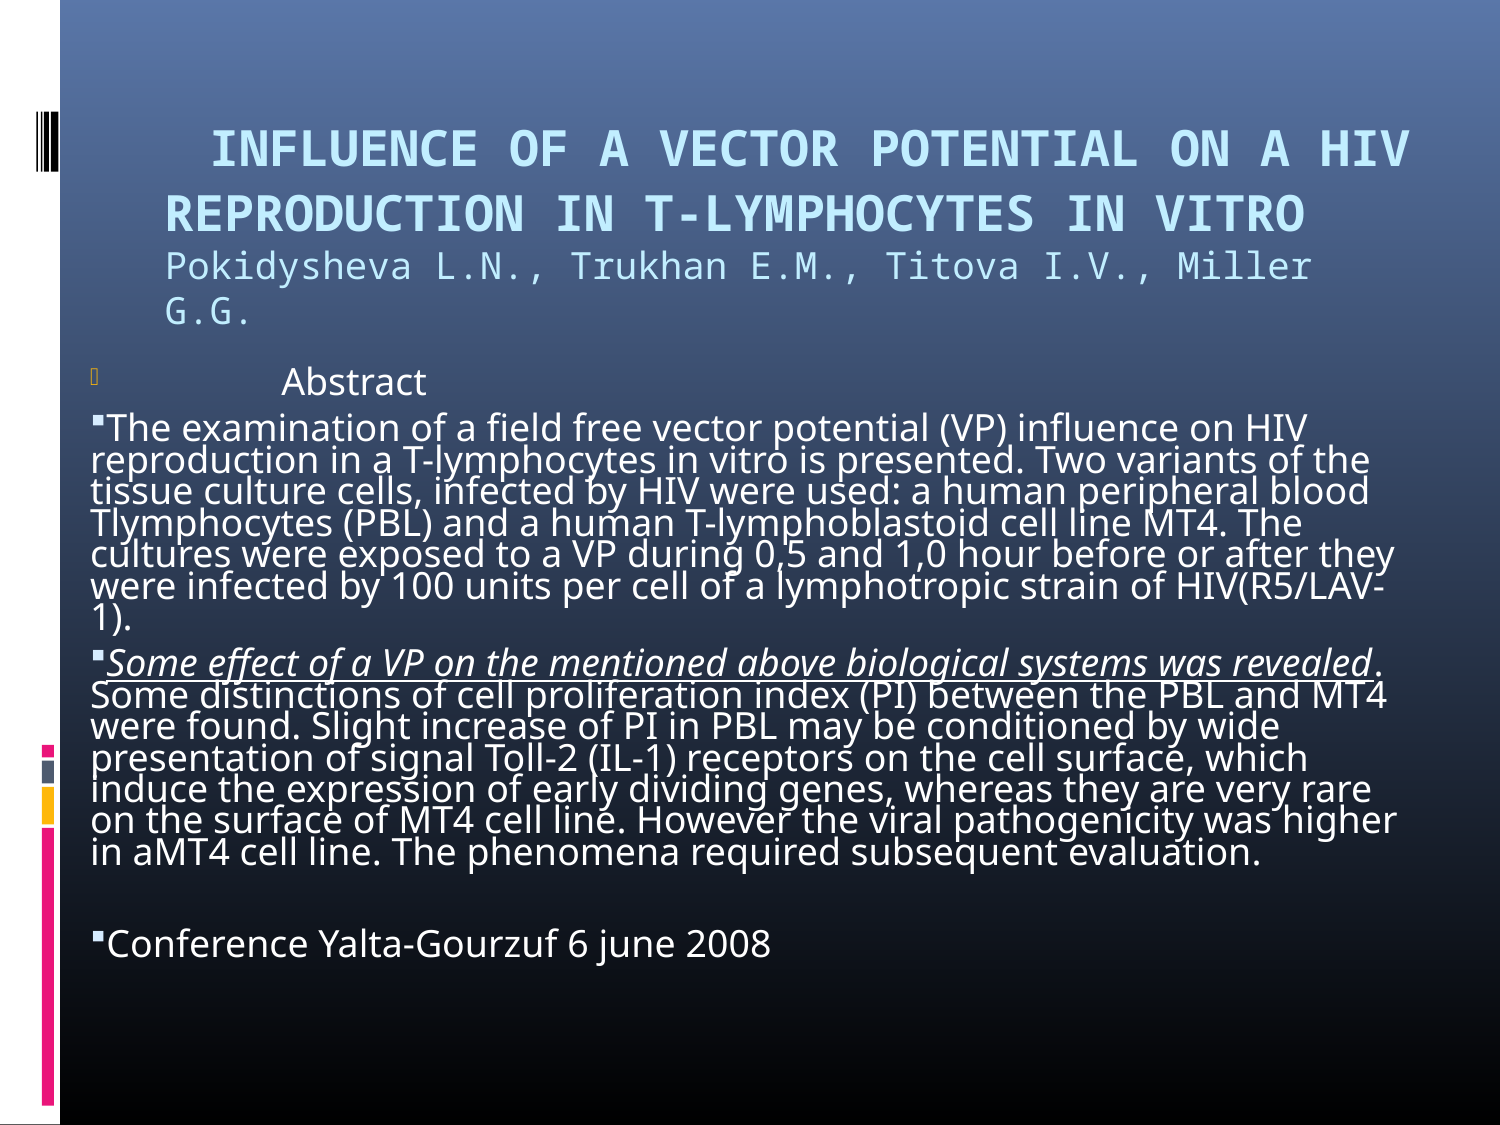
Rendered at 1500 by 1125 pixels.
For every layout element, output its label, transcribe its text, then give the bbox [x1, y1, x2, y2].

text_box Abstract The examination of a field free vector potential (VP) influence on HIV reproduction in a T-lymphocytes in vitro is presented. Two variants of the tissue culture cells, infected by HIV were used: a human peripheral blood Tlymphocytes (PBL) and a human T-lymphoblastoid cell line MT4. The cultures were exposed to a VP during 0,5 and 1,0 hour before or after they were infected by 100 units per cell of a lymphotropic strain of HIV(R5/LAV-1). Some effect of a VP on the mentioned above biological systems was revealed. Some distinctions of cell proliferation index (PI) between the PBL and MT4 were found. Slight increase of PI in PBL may be conditioned by wide presentation of signal Toll-2 (IL-1) receptors on the cell surface, which induce the expression of early dividing genes, whereas they are very rare on the surface of MT4 cell line. However the viral pathogenicity was higher in aMT4 cell line. The phenomena required subsequent evaluation. Conference Yalta-Gourzuf 6 june 2008 [75, 363, 1426, 1056]
text_box INFLUENCE OF A VECTOR POTENTIAL ON A HIV REPRODUCTION IN T-LYMPHOCYTES IN VITRO Pokidysheva L.N., Trukhan E.M., Titova I.V., Miller G.G. [150, 84, 1426, 295]
